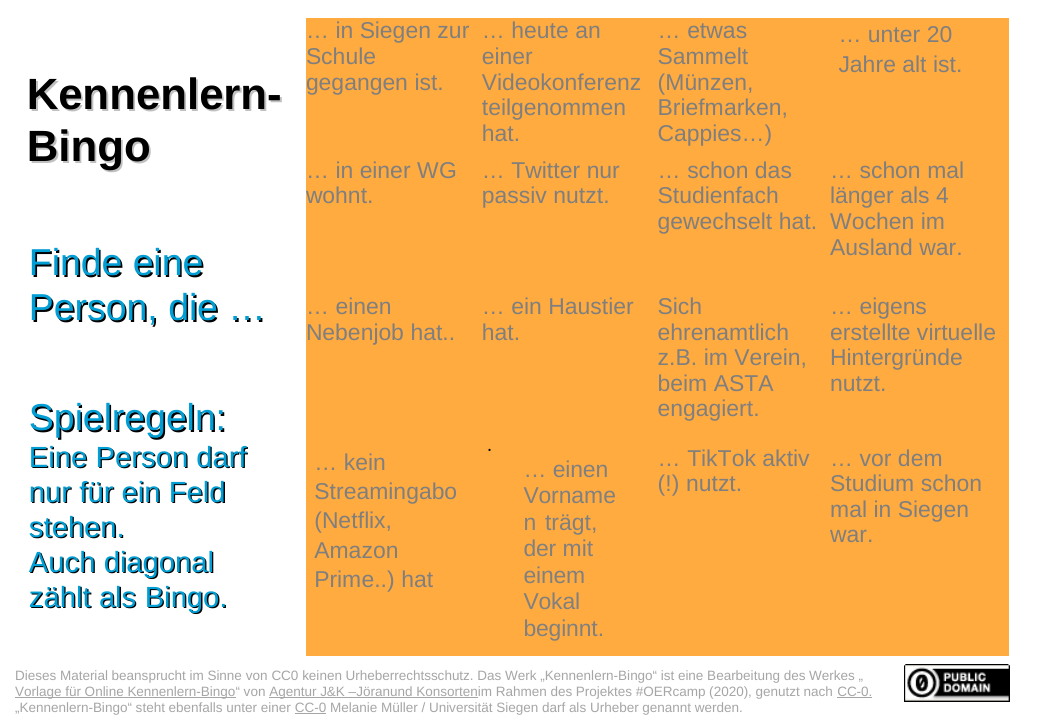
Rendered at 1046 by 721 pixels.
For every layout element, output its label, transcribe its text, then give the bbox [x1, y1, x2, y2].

text_box Spielregeln: Eine Person darf nur für ein Feld stehen. Auch diagonal zählt als Bingo. [14, 386, 296, 621]
title Finde eine Person, die … [13, 230, 297, 339]
table_cell … eigens erstellte virtuelle Hintergründe nutzt. [830, 294, 1009, 446]
text_box Dieses Material beansprucht im Sinne von CC0 keinen Urheberrechtsschutz. Das Werk „Kennenlern-Bingo“ ist eine Bearbeitung des Werkes „Vorlage für Online Kennenlern-Bingo“ von Agentur J&K – Jöran und Konsorten im Rahmen des Projektes #OERcamp (2020), genutzt nach CC-0. „Kennenlern-Bingo“ steht ebenfalls unter einer CC-0 Melanie Müller / Universität Siegen darf als Urheber genannt werden. [0, 651, 898, 713]
table_cell … schon das Studienfach gewechselt hat. [658, 158, 830, 294]
table_cell … einen Nebenjob hat.. [306, 294, 482, 446]
table_cell … TikTok aktiv (!) nutzt. [658, 446, 830, 651]
table_cell … in einer WG wohnt. [306, 158, 482, 294]
picture [904, 665, 1010, 702]
table_cell Sich ehrenamtlich z.B. im Verein, beim ASTA engagiert. [658, 294, 830, 446]
table_header … in Siegen zur Schule gegangen ist. [306, 18, 482, 158]
table_cell … vor dem Studium schon mal in Siegen war. [830, 446, 1009, 656]
table_header … etwas Sammelt (Münzen, Briefmarken, Cappies…) [658, 18, 830, 158]
table_cell … kein Streamingabo (Netflix, Amazon Prime..) hat [306, 446, 482, 651]
table_cell … schon mal länger als 4 Wochen im Ausland war. [830, 158, 1009, 294]
text_box Kennenlern- Bingo [12, 58, 306, 353]
table_cell … Twitter nur passiv nutzt. [482, 158, 658, 294]
table_cell … ein Haustier hat. [482, 294, 658, 446]
table_header … unter 20 Jahre alt ist. [830, 18, 1009, 158]
table_cell … einen Vornamen trägt, der mit einem Vokal beginnt. [482, 446, 658, 651]
table_header … heute an einer Videokonferenz teilgenommen hat. [482, 18, 658, 158]
